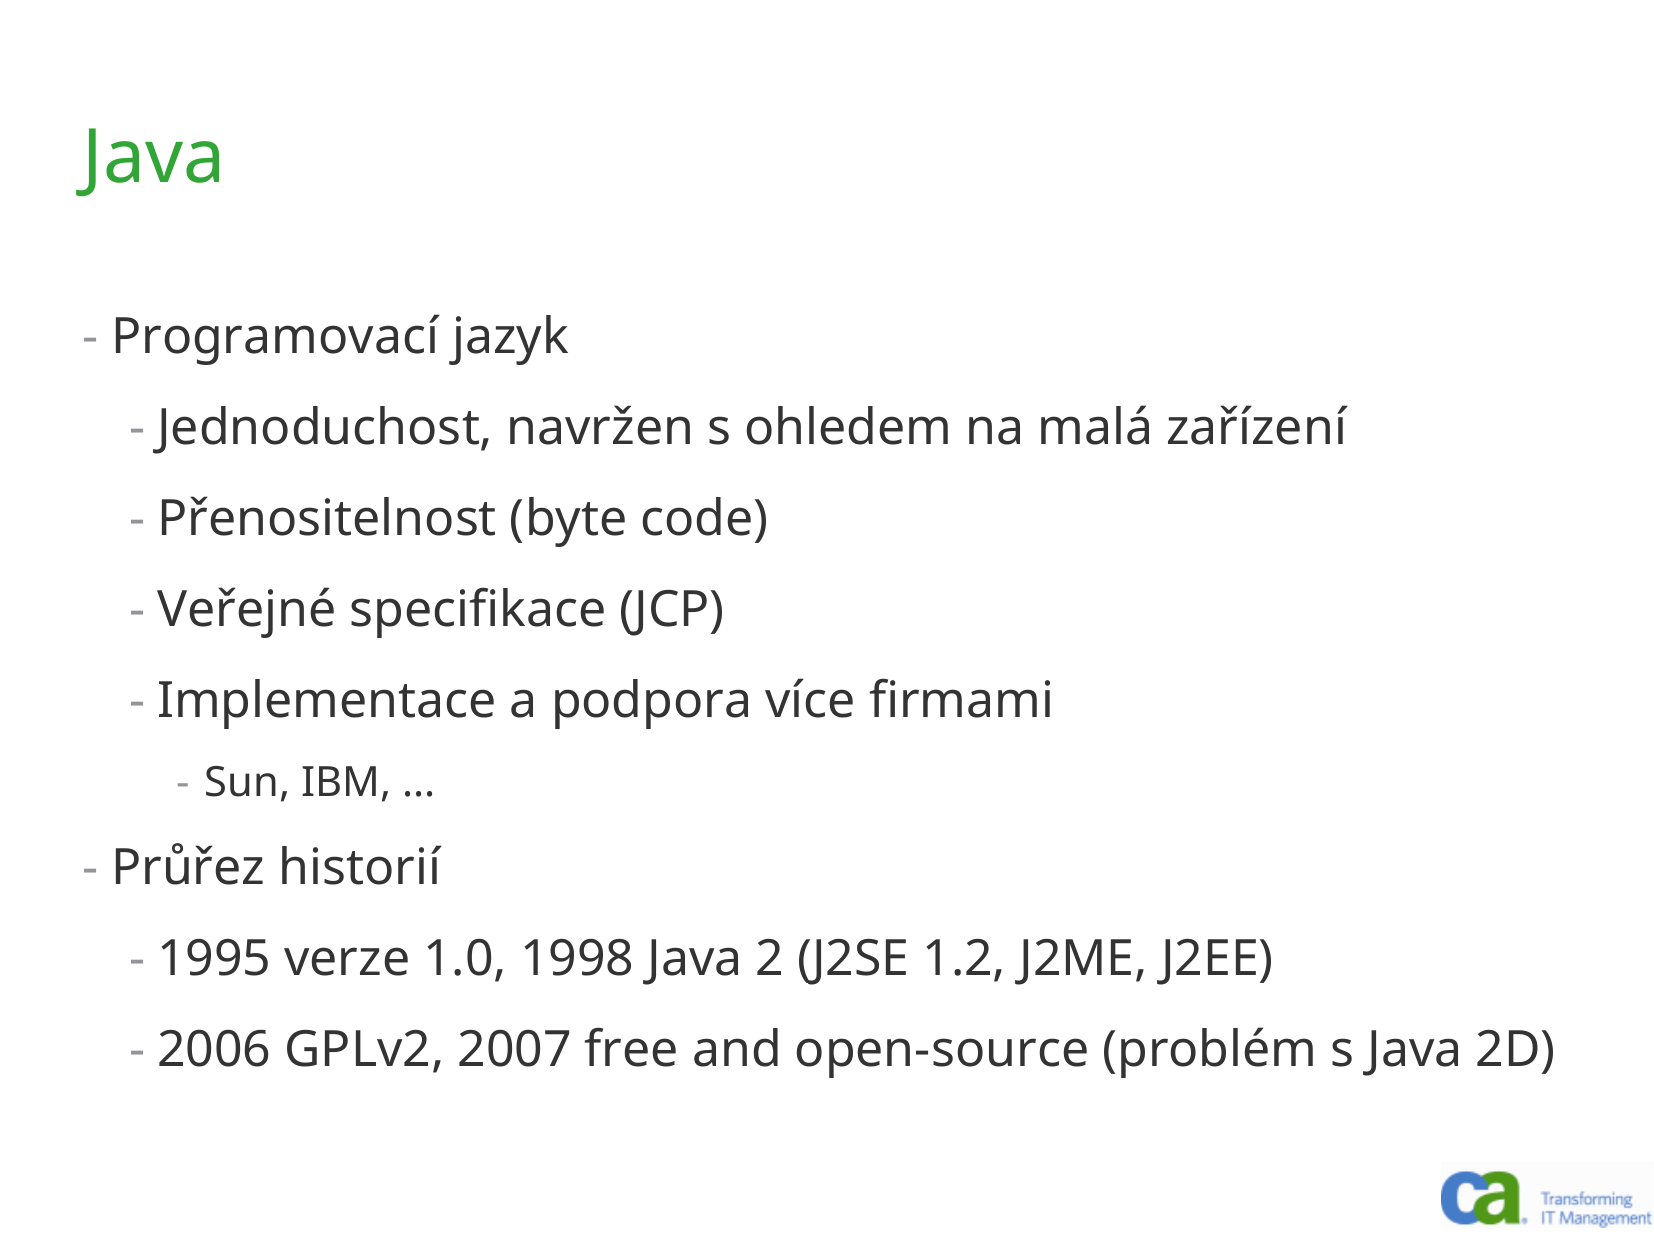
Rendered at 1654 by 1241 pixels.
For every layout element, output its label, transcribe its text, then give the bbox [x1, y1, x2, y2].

list Programovací jazyk Jednoduchost, navržen s ohledem na malá zařízení Přenositelnost (byte code) Veřejné specifikace (JCP) Implementace a podpora více firmami Sun, IBM, ... Průřez historií 1995 verze 1.0, 1998 Java 2 (J2SE 1.2, J2ME, J2EE) 2006 GPLv2, 2007 free and open-source (problém s Java 2D) [82, 290, 1571, 1094]
title Java [82, 49, 1571, 257]
picture [1441, 1162, 1654, 1228]
